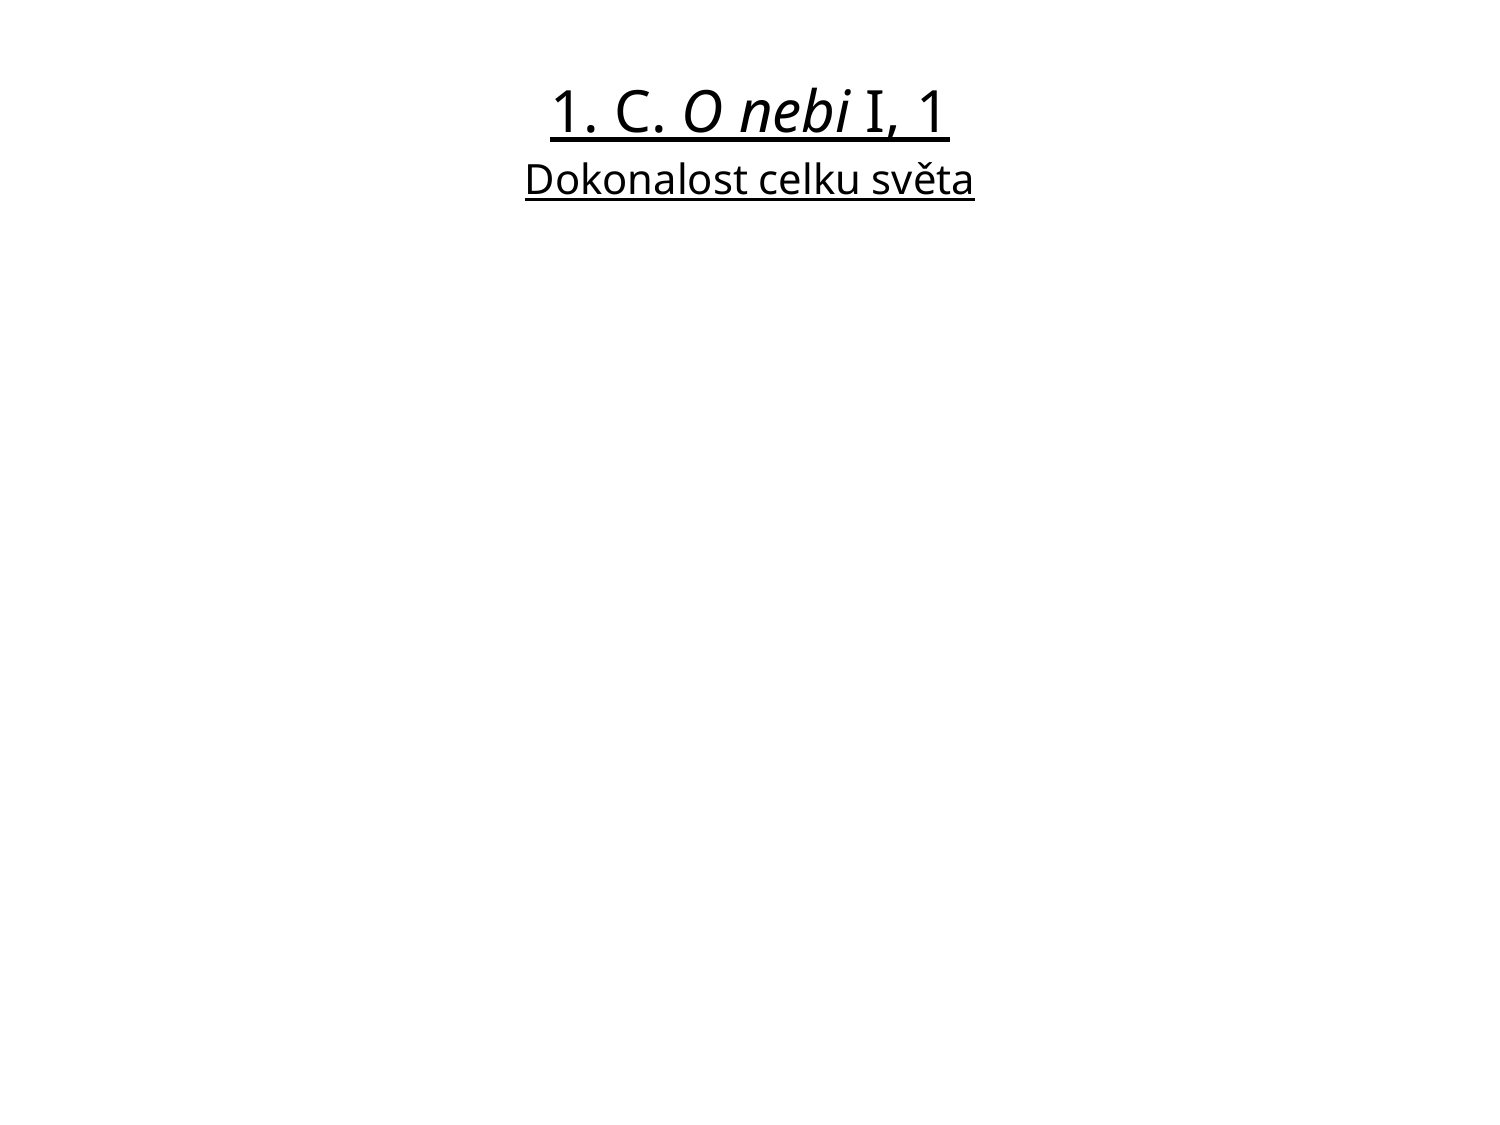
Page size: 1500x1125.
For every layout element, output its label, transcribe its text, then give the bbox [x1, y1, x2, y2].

title 1. C. O nebi I, 1 Dokonalost celku světa [75, 45, 1426, 233]
